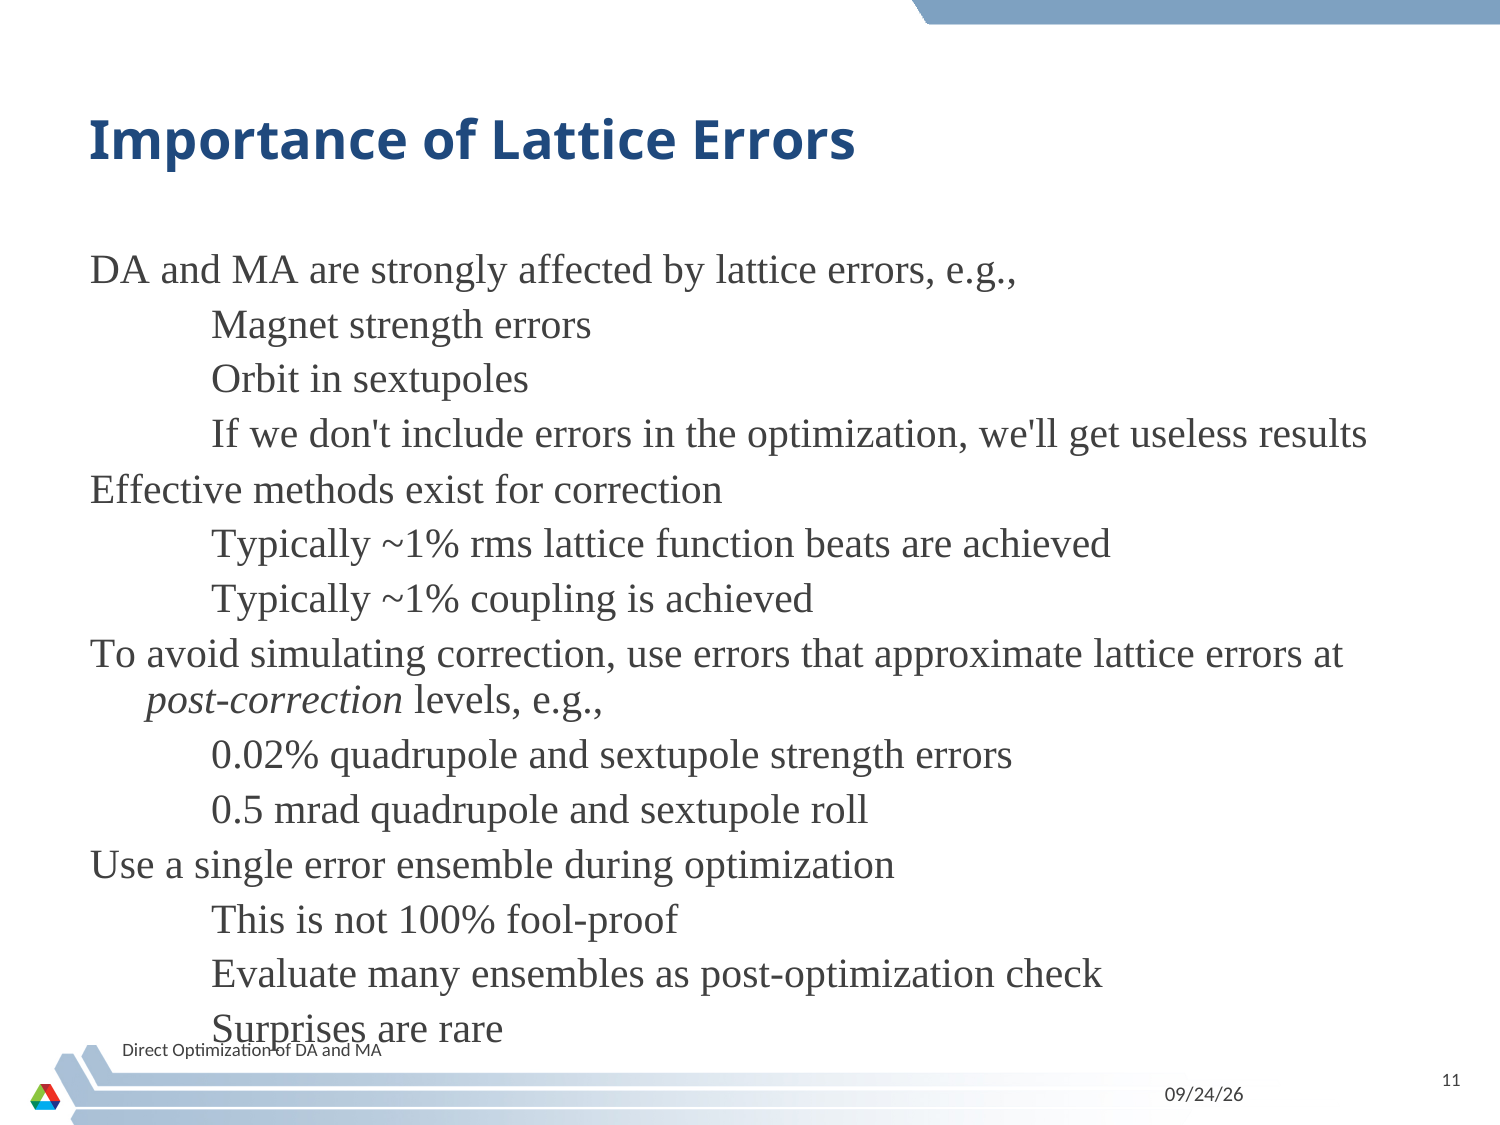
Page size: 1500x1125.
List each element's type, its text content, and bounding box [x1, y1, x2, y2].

picture [0, 1037, 1500, 1125]
picture [0, 0, 1500, 26]
title Importance of Lattice Errors [75, 37, 1426, 238]
list DA and MA are strongly affected by lattice errors, e.g., Magnet strength errors Orbit in sextupoles If we don't include errors in the optimization, we'll get useless results Effective methods exist for correction Typically ~1% rms lattice function beats are achieved Typically ~1% coupling is achieved To avoid simulating correction, use errors that approximate lattice errors at post-correction levels, e.g., 0.02% quadrupole and sextupole strength errors 0.5 mrad quadrupole and sextupole roll Use a single error ensemble during optimization This is not 100% fool-proof Evaluate many ensembles as post-optimization check Surprises are rare [75, 238, 1426, 1060]
